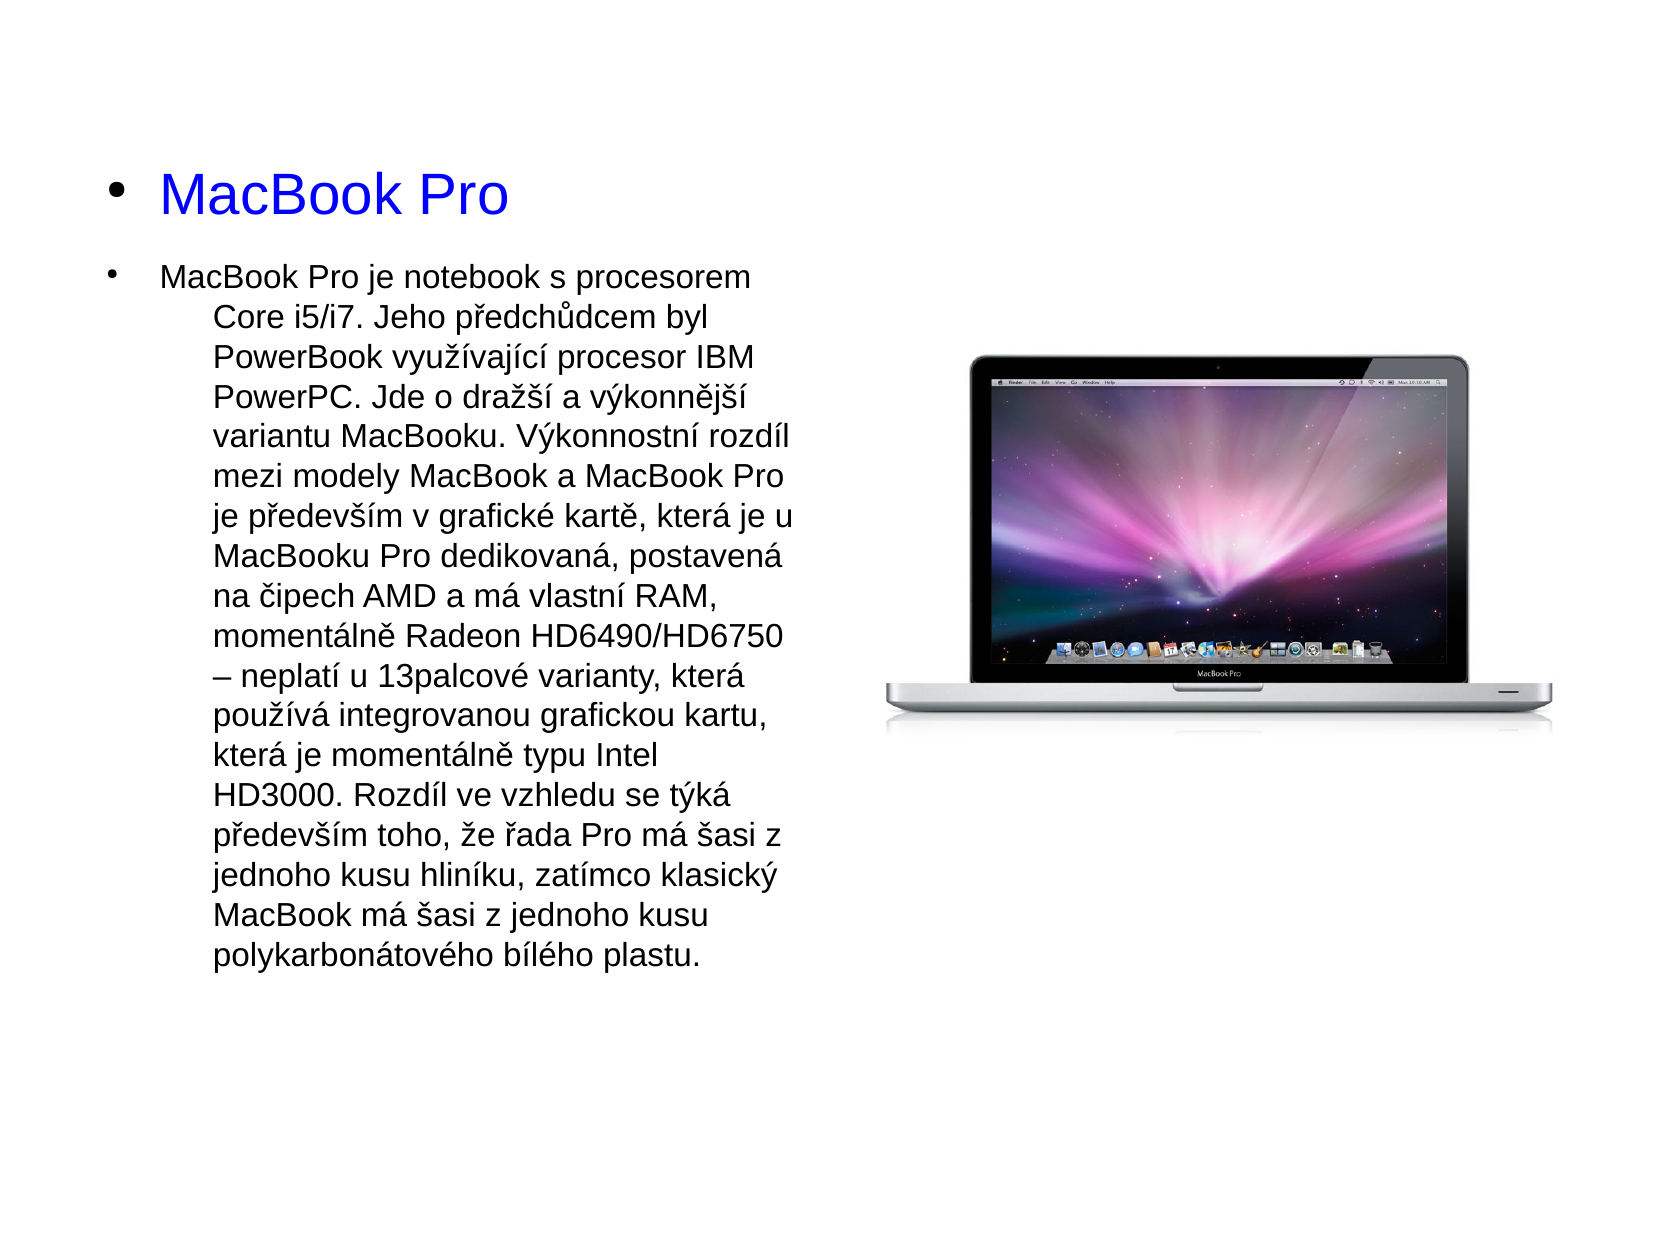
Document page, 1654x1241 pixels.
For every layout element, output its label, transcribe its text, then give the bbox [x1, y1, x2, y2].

picture [856, 172, 1583, 899]
list MacBook Pro MacBook Pro je notebook s procesorem Core i5/i7. Jeho předchůdcem byl PowerBook využívající procesor IBM PowerPC. Jde o dražší a výkonnější variantu MacBooku. Výkonnostní rozdíl mezi modely MacBook a MacBook Pro je především v grafické kartě, která je u MacBooku Pro dedikovaná, postavená na čipech AMD a má vlastní RAM, momentálně Radeon HD6490/HD6750 – neplatí u 13palcové varianty, která používá integrovanou grafickou kartu, která je momentálně typu Intel HD3000. Rozdíl ve vzhledu se týká především toho, že řada Pro má šasi z jednoho kusu hliníku, zatímco klasický MacBook má šasi z jednoho kusu polykarbonátového bílého plastu. [71, 155, 798, 975]
